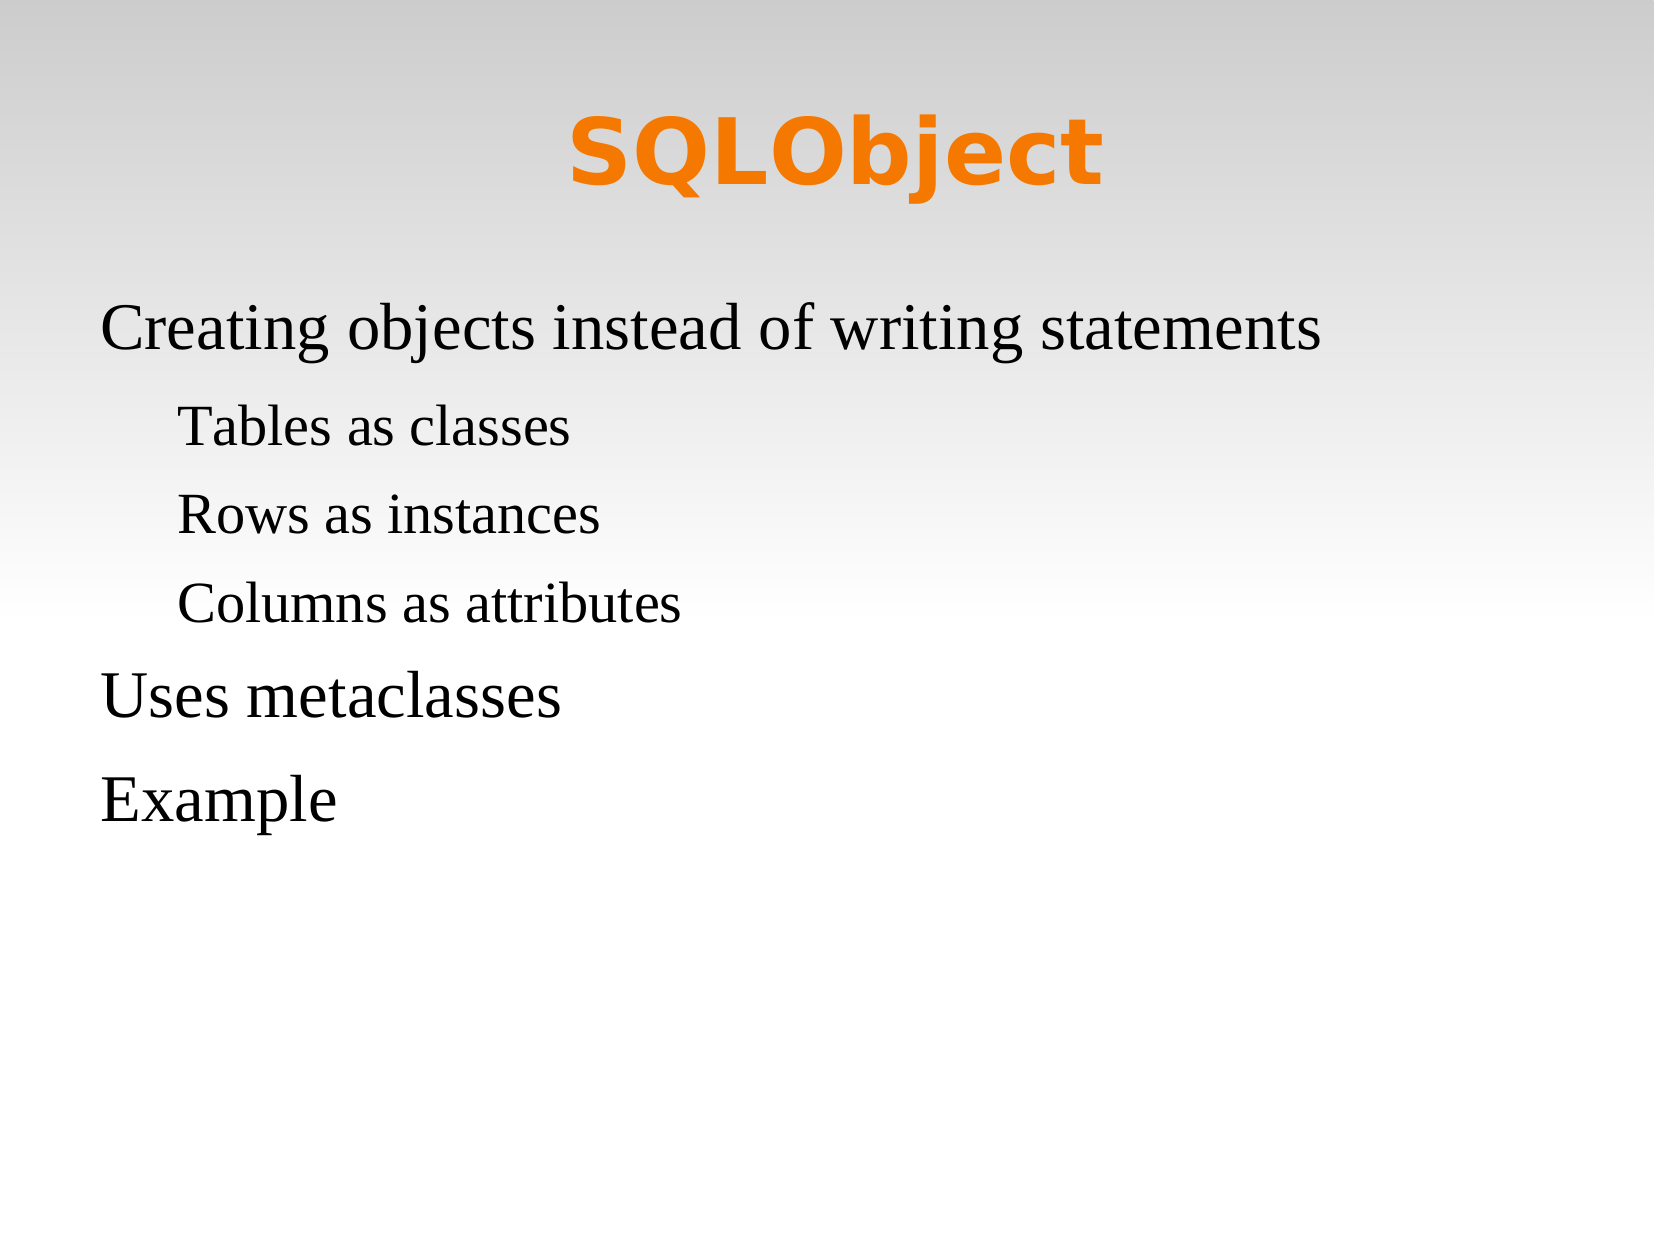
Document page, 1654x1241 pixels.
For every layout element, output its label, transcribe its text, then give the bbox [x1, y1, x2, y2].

list Creating objects instead of writing statements Tables as classes Rows as instances Columns as attributes Uses metaclasses Example [82, 290, 1571, 1094]
title SQLObject [82, 56, 1571, 250]
